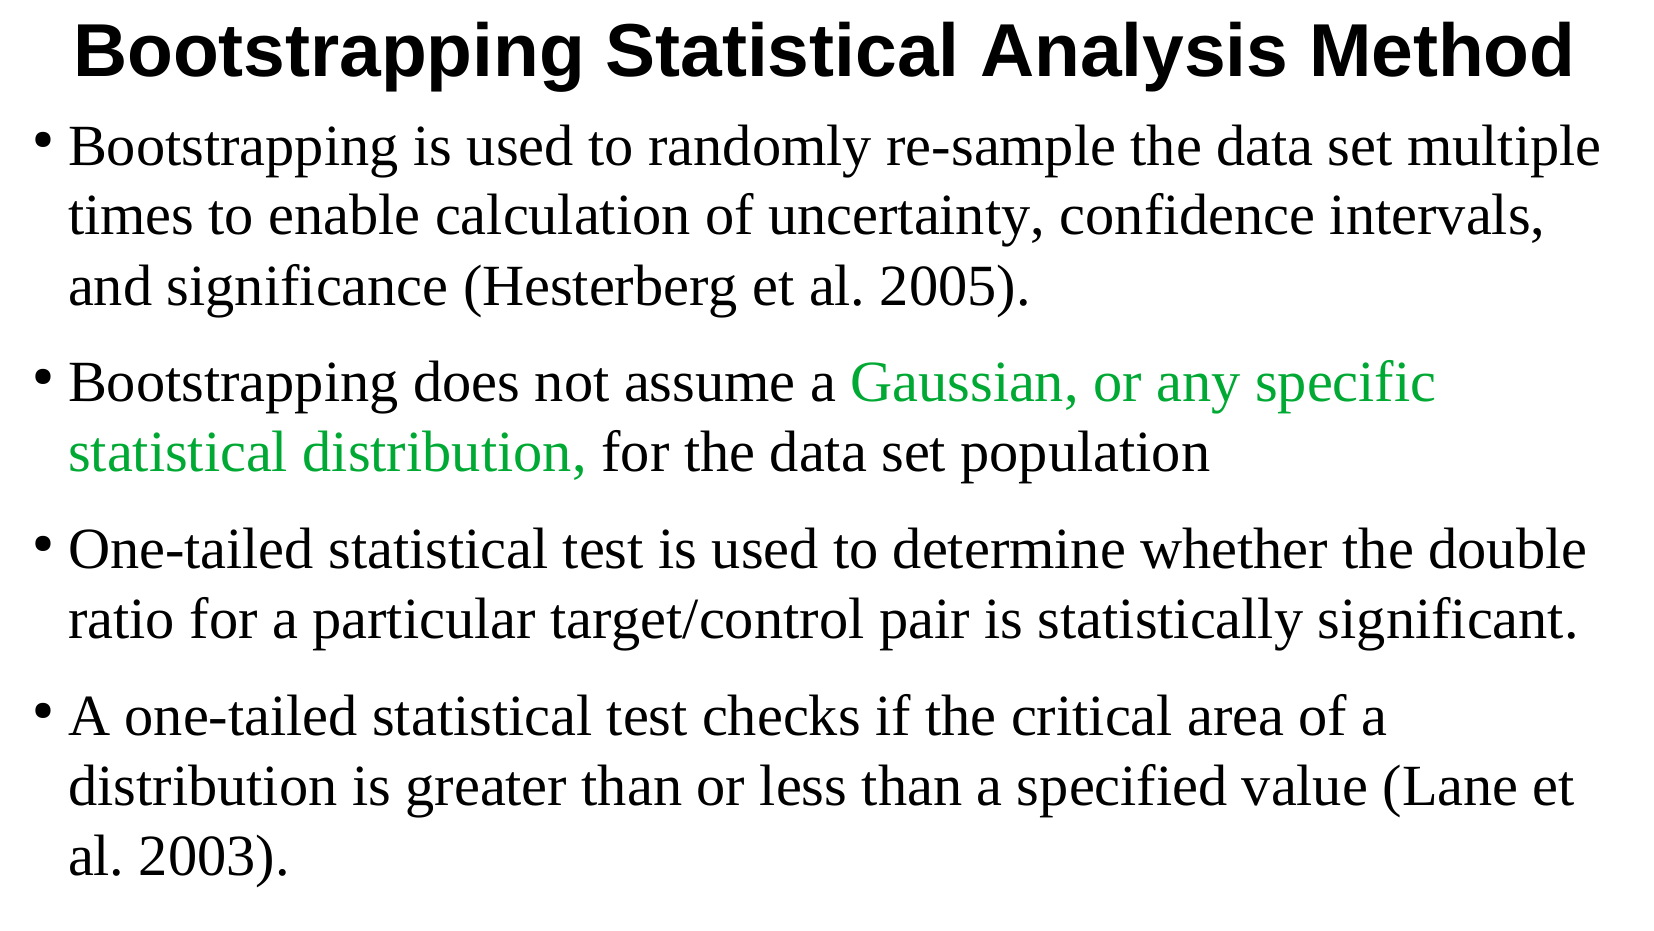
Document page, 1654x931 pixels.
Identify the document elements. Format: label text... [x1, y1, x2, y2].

title Bootstrapping Statistical Analysis Method [0, 0, 1651, 105]
text_box Bootstrapping is used to randomly re-sample the data set multiple times to enable calculation of uncertainty, confidence intervals, and significance (Hesterberg et al. 2005). Bootstrapping does not assume a Gaussian, or any specific statistical distribution, for the data set population One-tailed statistical test is used to determine whether the double ratio for a particular target/control pair is statistically significant. A one-tailed statistical test checks if the critical area of a distribution is greater than or less than a specified value (Lane et al. 2003). [18, 99, 1653, 906]
